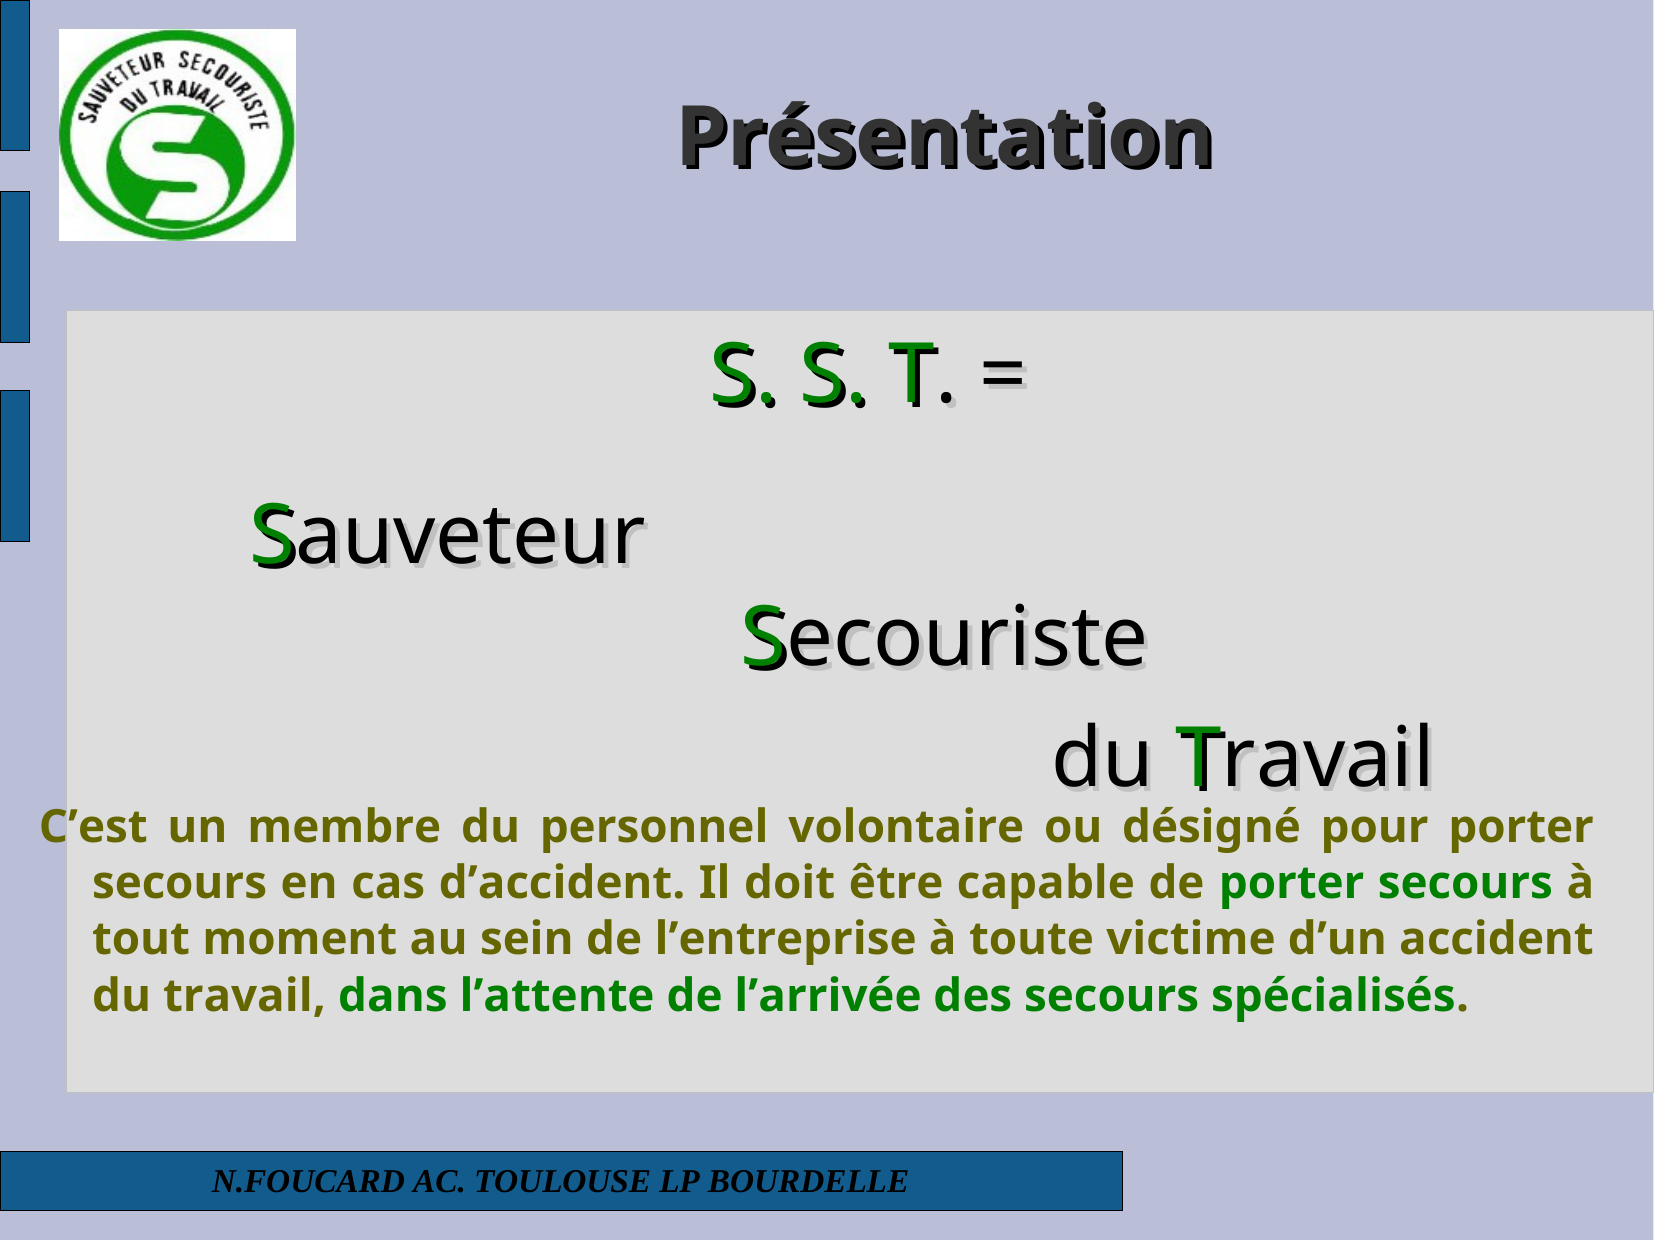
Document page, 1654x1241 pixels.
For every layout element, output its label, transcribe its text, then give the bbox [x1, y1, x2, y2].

text_box S. S. T. = [118, 276, 1584, 464]
text_box Secouriste [501, 536, 1352, 731]
title Présentation [295, 36, 1595, 229]
picture [59, 29, 296, 241]
subtitle Sauveteur [88, 413, 794, 650]
text_box C’est un membre du personnel volontaire ou désigné pour porter secours en cas d’accident. Il doit être capable de porter secours à tout moment au sein de l’entreprise à toute victime d’un accident du travail, dans l’attente de l’arrivée des secours spécialisés. [21, 797, 1595, 1123]
text_box du Travail [826, 686, 1625, 822]
